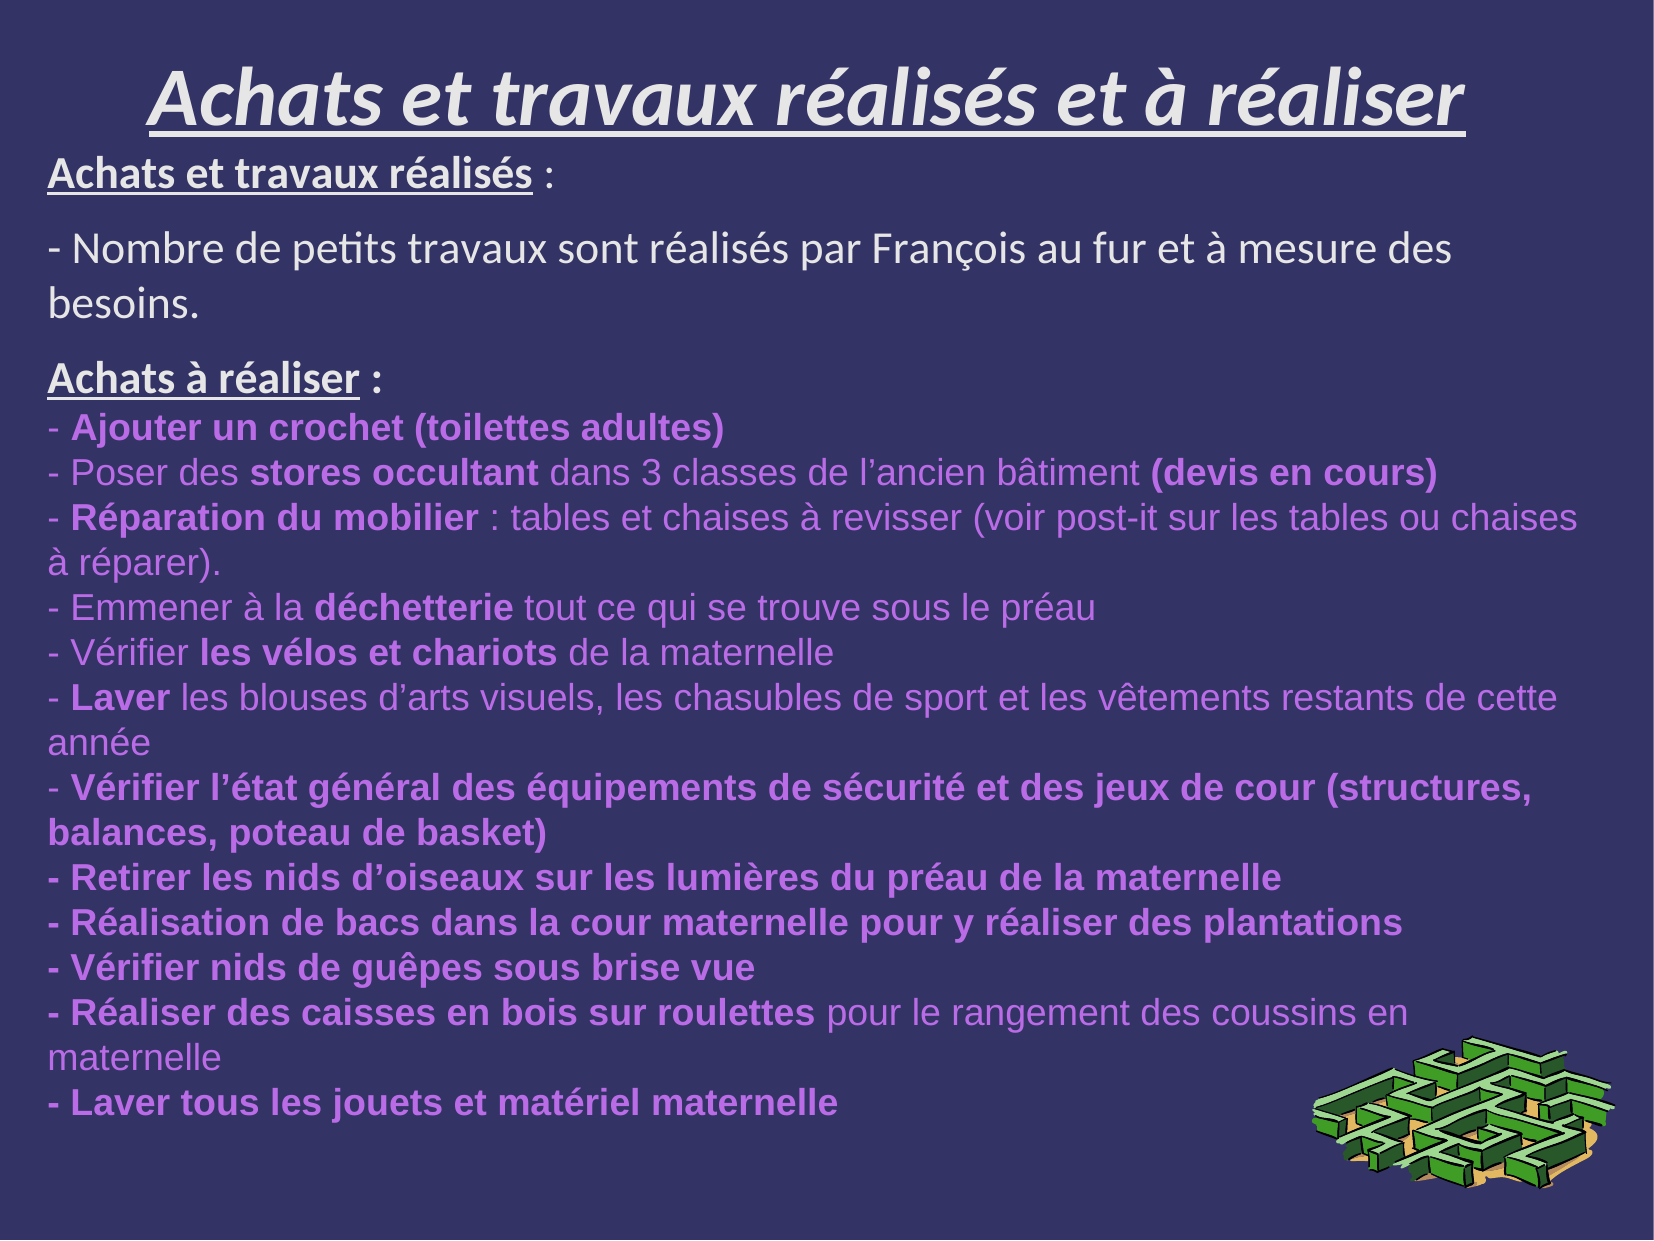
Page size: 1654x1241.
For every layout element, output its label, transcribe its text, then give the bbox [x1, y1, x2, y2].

list Achats et travaux réalisés : - Nombre de petits travaux sont réalisés par François au fur et à mesure des besoins. Achats à réaliser : - Ajouter un crochet (toilettes adultes) - Poser des stores occultant dans 3 classes de l’ancien bâtiment (devis en cours) - Réparation du mobilier : tables et chaises à revisser (voir post-it sur les tables ou chaises à réparer). - Emmener à la déchetterie tout ce qui se trouve sous le préau - Vérifier les vélos et chariots de la maternelle - Laver les blouses d’arts visuels, les chasubles de sport et les vêtements restants de cette année - Vérifier l’état général des équipements de sécurité et des jeux de cour (structures, balances, poteau de basket) - Retirer les nids d’oiseaux sur les lumières du préau de la maternelle - Réalisation de bacs dans la cour maternelle pour y réaliser des plantations - Vérifier nids de guêpes sous brise vue - Réaliser des caisses en bois sur roulettes pour le rangement des coussins en maternelle - Laver tous les jouets et matériel maternelle [47, 143, 1594, 1177]
title Achats et travaux réalisés et à réaliser [85, 41, 1531, 144]
